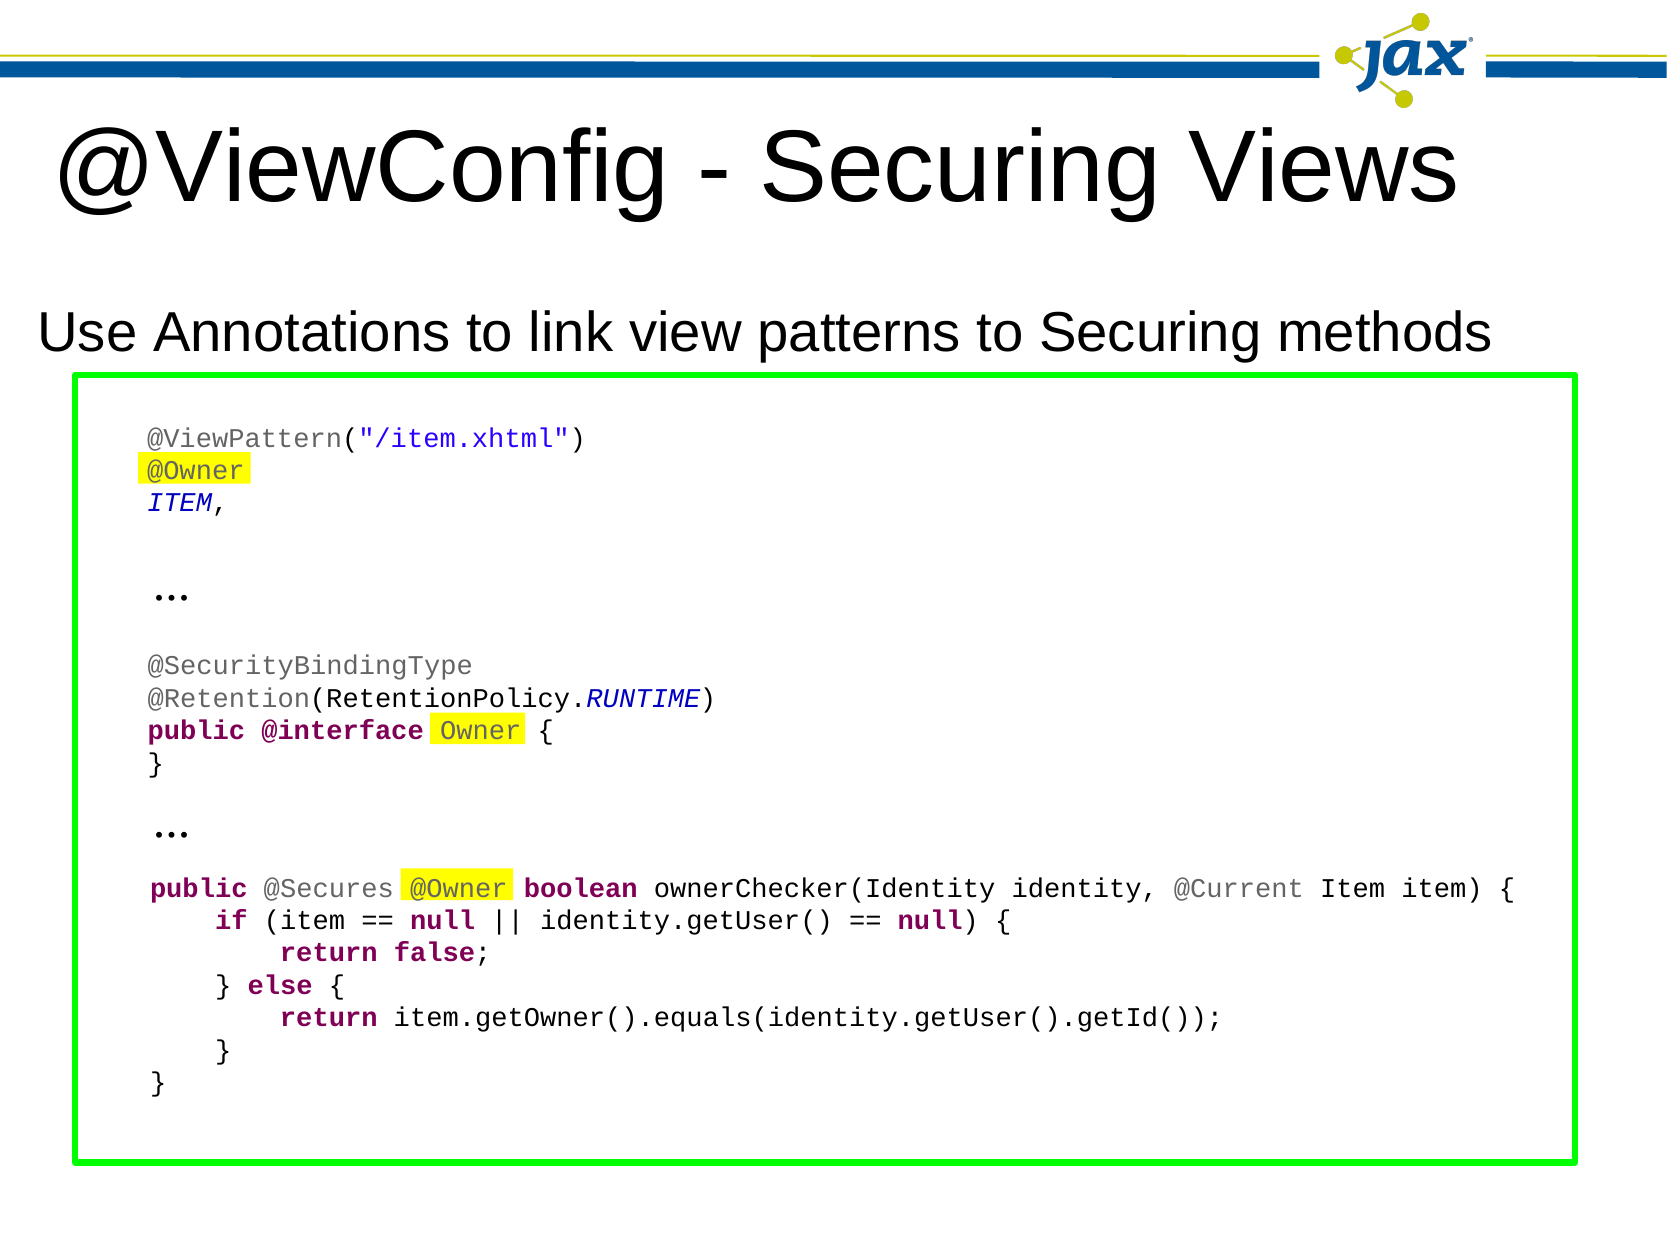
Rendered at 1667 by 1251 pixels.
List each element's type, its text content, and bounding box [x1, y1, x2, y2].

text_box @ViewPattern("/item.xhtml") @Owner ITEM, [132, 412, 1183, 528]
text_box ... [138, 542, 206, 618]
text_box ... [138, 779, 206, 855]
list Use Annotations to link view patterns to Securing methods [37, 300, 1613, 1126]
text_box @SecurityBindingType @Retention(RetentionPolicy.RUNTIME) public @interface Owner { } [132, 640, 847, 786]
picture [1335, 13, 1473, 91]
title @ViewConfig - Securing Views [37, 91, 1651, 230]
text_box public @Secures @Owner boolean ownerChecker(Identity identity, @Current Item item) { if (item == null || identity.getUser() == null) { return false; } else { return item.getOwner().equals(identity.getUser().getId()); } } [70, 862, 1613, 1105]
